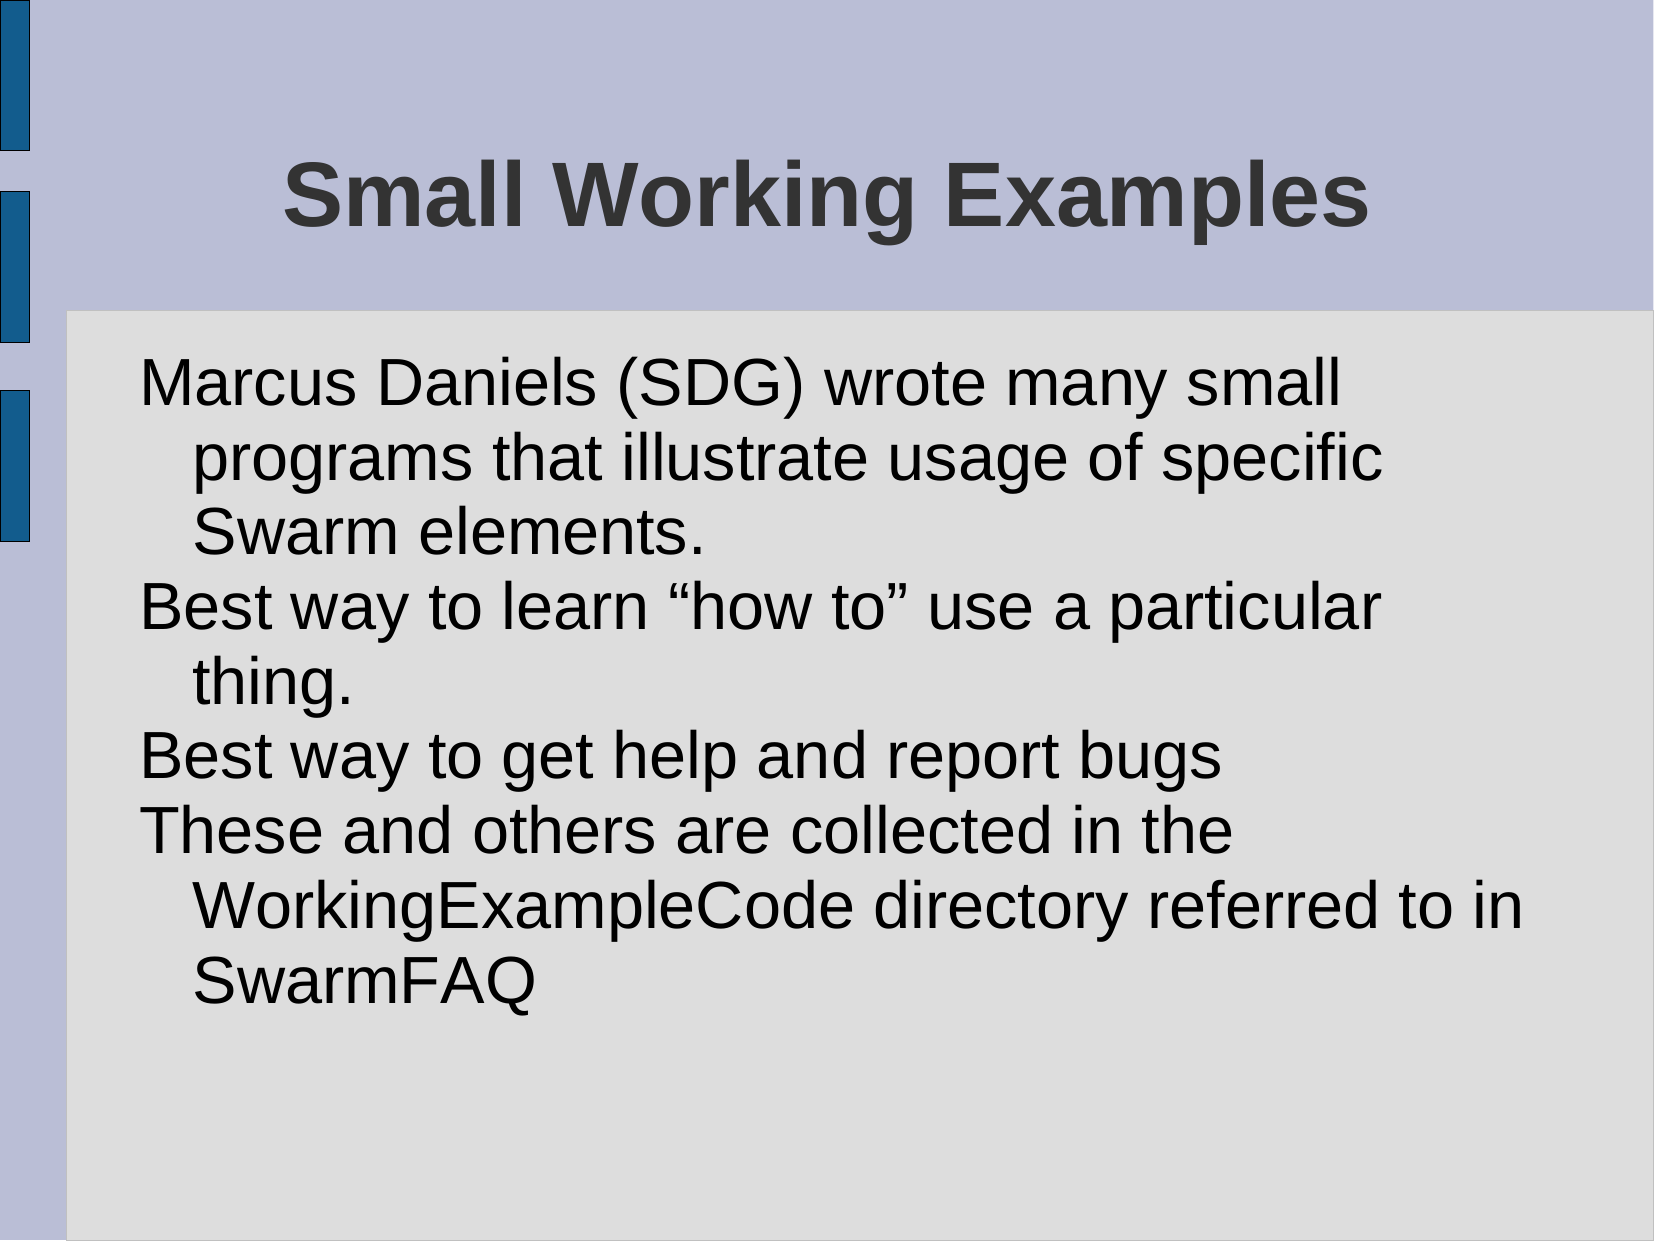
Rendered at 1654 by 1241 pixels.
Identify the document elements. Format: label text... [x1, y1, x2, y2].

title Small Working Examples [121, 91, 1534, 299]
list Marcus Daniels (SDG) wrote many small programs that illustrate usage of specific Swarm elements. Best way to learn “how to” use a particular thing. Best way to get help and report bugs These and others are collected in the WorkingExampleCode directory referred to in SwarmFAQ [121, 344, 1534, 1127]
